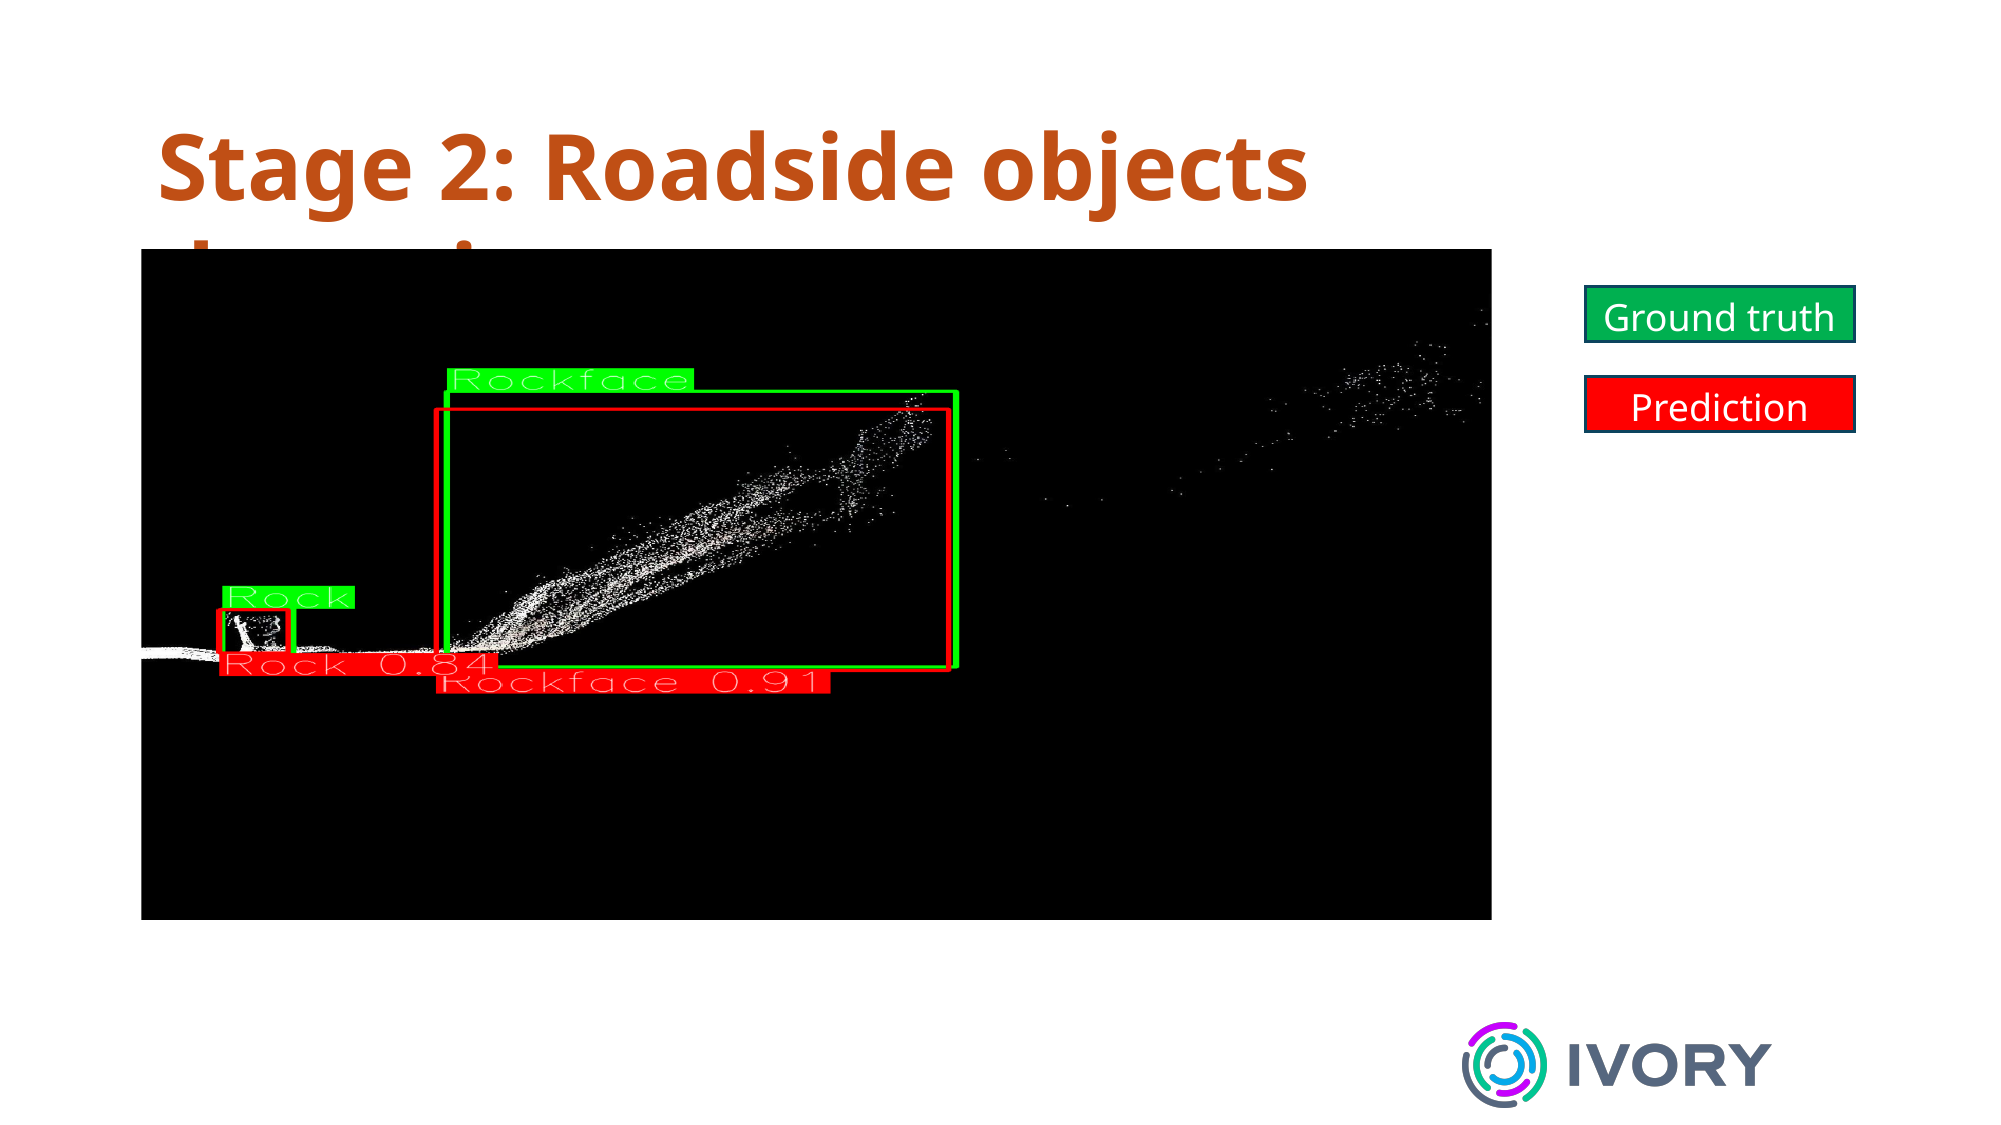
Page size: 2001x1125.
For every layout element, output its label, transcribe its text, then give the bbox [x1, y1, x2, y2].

text_box Ground truth [1585, 287, 1854, 342]
text_box Stage 2: Roadside objects detection [142, 101, 1787, 228]
text_box Prediction [1585, 376, 1854, 431]
picture [141, 249, 1492, 920]
